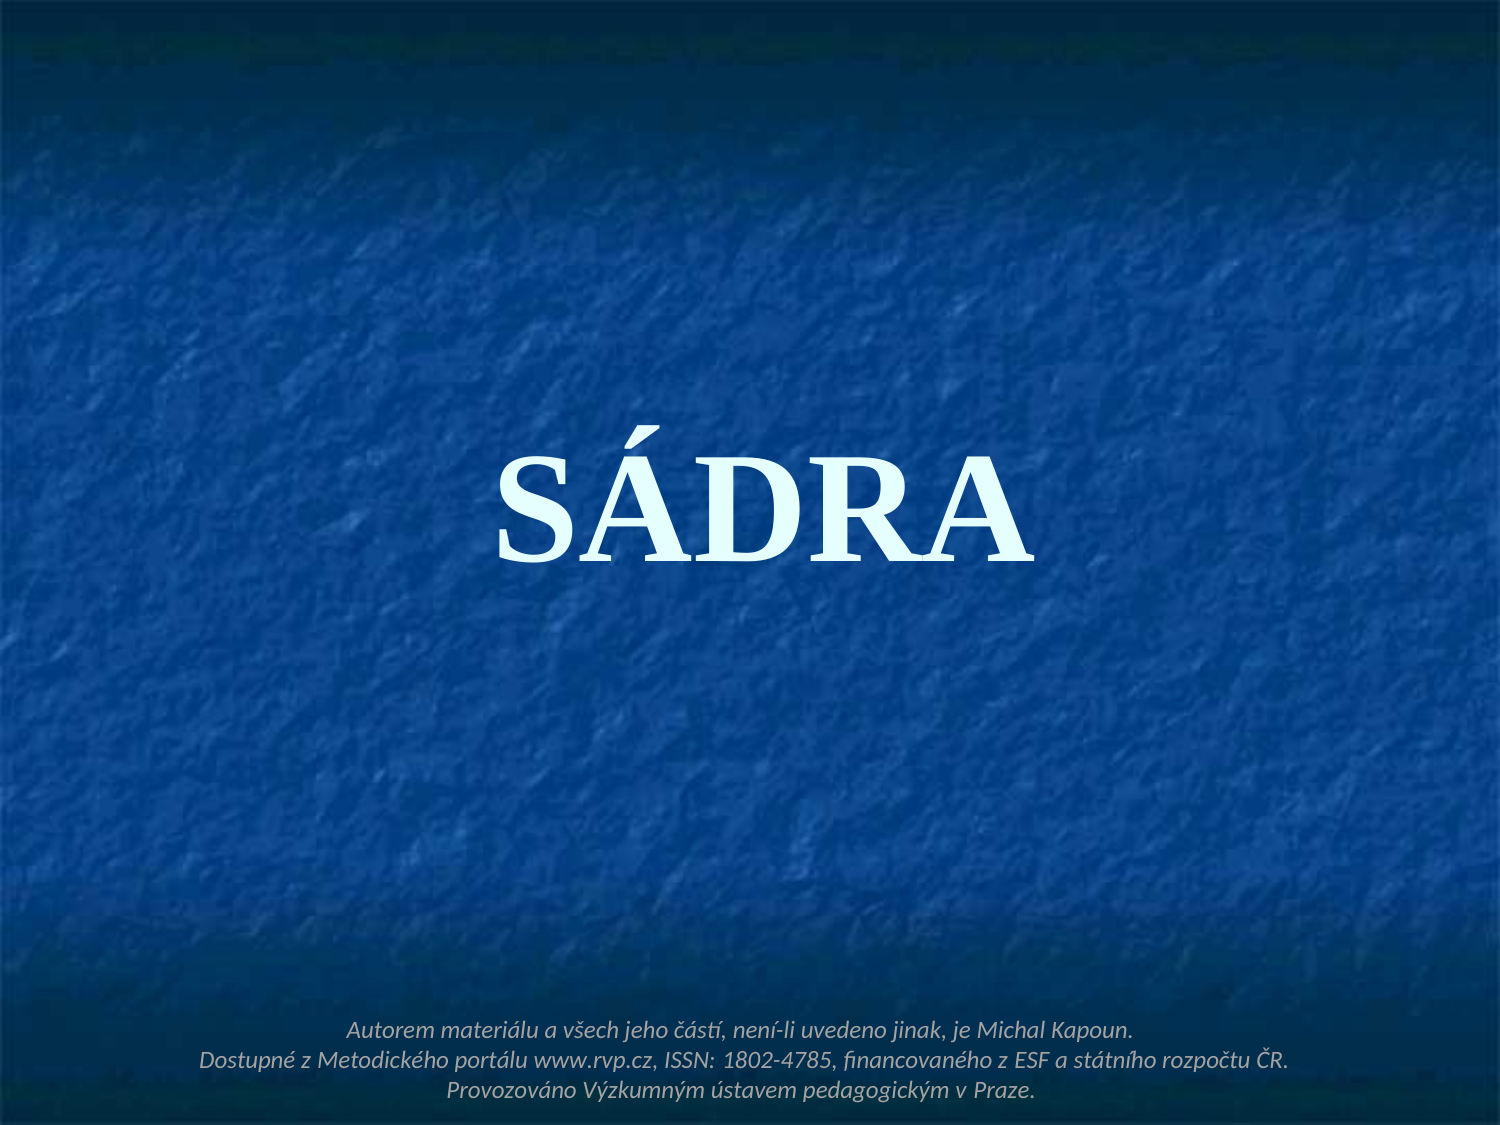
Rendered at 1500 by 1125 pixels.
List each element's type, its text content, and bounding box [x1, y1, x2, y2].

title SÁDRA [88, 385, 1439, 611]
picture [0, 0, 1500, 1125]
text_box Autorem materiálu a všech jeho částí, není-li uvedeno jinak, je Michal Kapoun. Dostupné z Metodického portálu www.rvp.cz, ISSN: 1802-4785, financovaného z ESF a státního rozpočtu ČR. Provozováno Výzkumným ústavem pedagogickým v Praze. [147, 1011, 1341, 1106]
